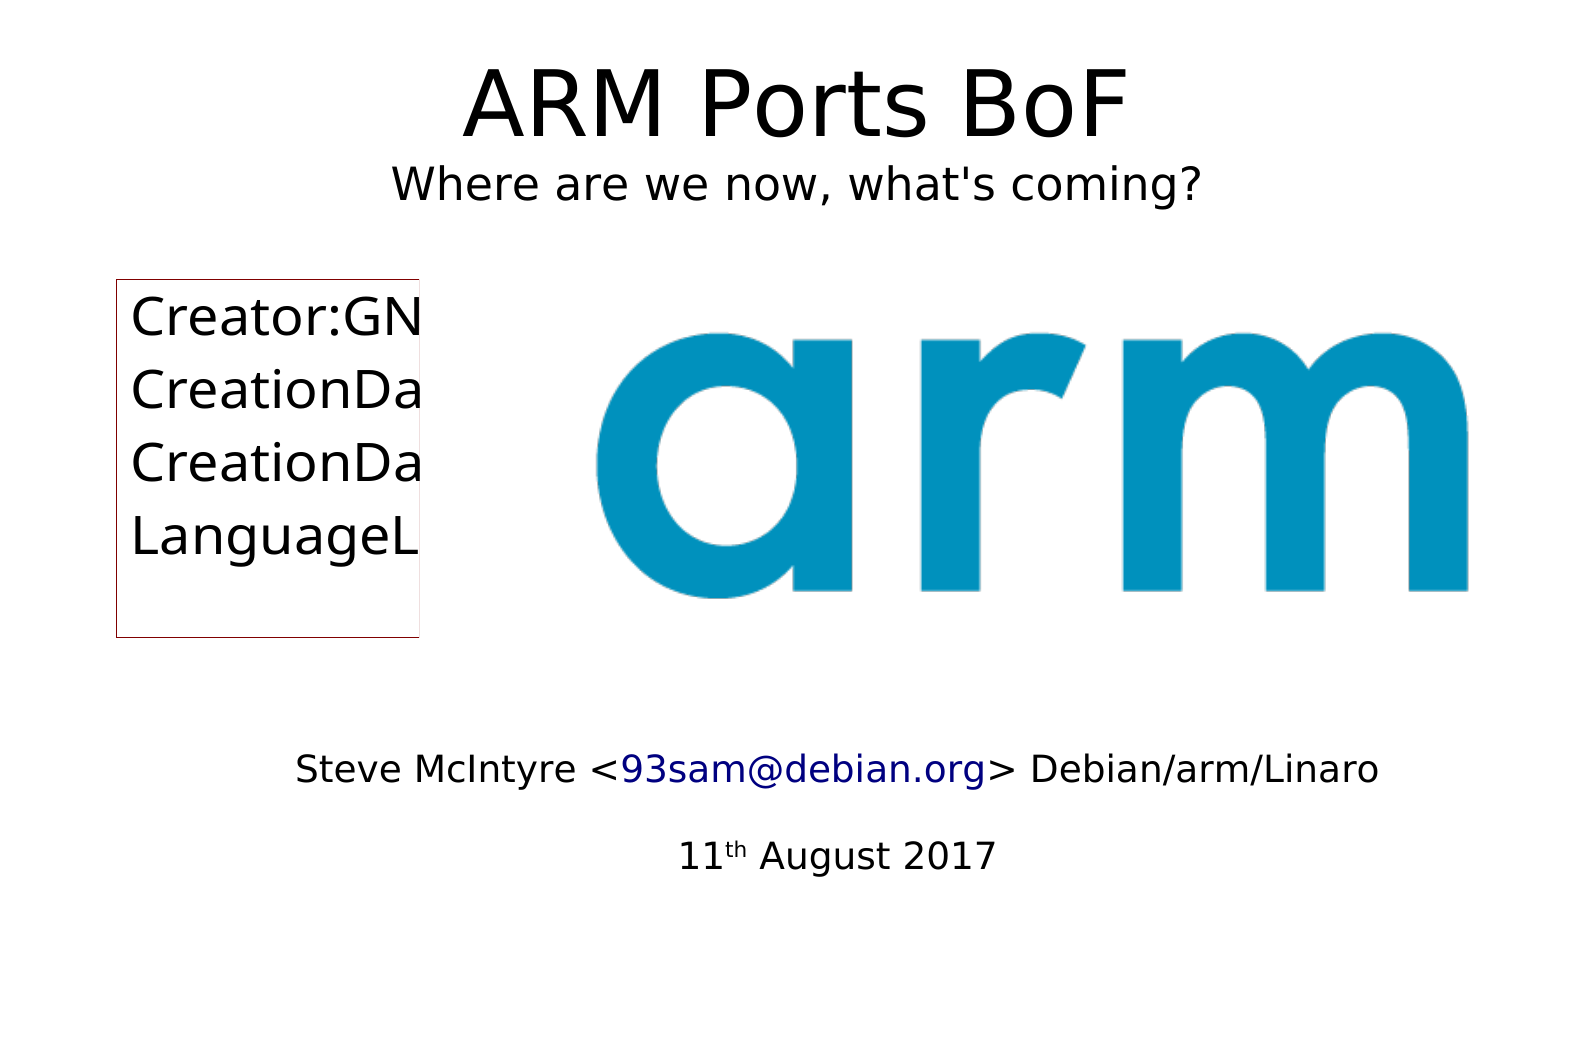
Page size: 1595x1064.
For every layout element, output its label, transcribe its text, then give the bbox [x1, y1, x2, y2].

picture [112, 275, 420, 638]
title ARM Ports BoF Where are we now, what's coming? [79, 24, 1515, 239]
subtitle Steve McIntyre <93sam@debian.org> Debian/arm/Linaro 11th August 2017 [102, 562, 1538, 1064]
picture [593, 329, 1472, 604]
